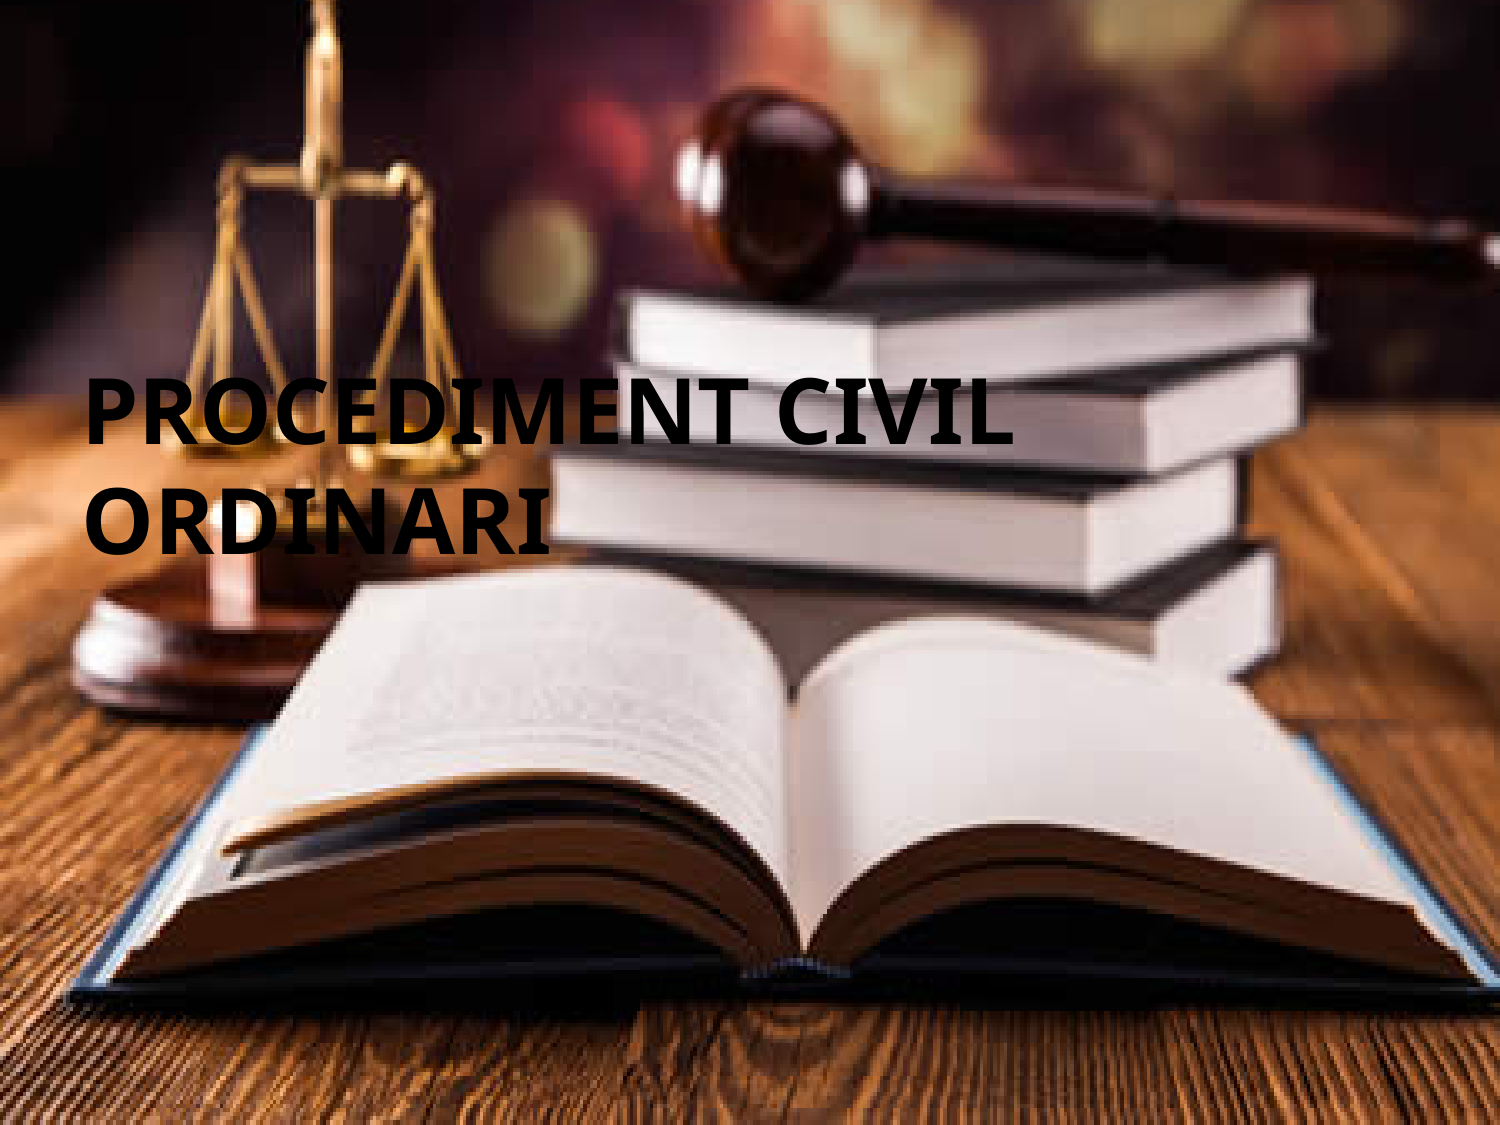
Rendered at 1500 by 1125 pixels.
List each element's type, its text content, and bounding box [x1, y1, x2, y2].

picture [0, 0, 1500, 1125]
text_box PROCEDIMENT CIVIL ORDINARI [66, 345, 1430, 581]
